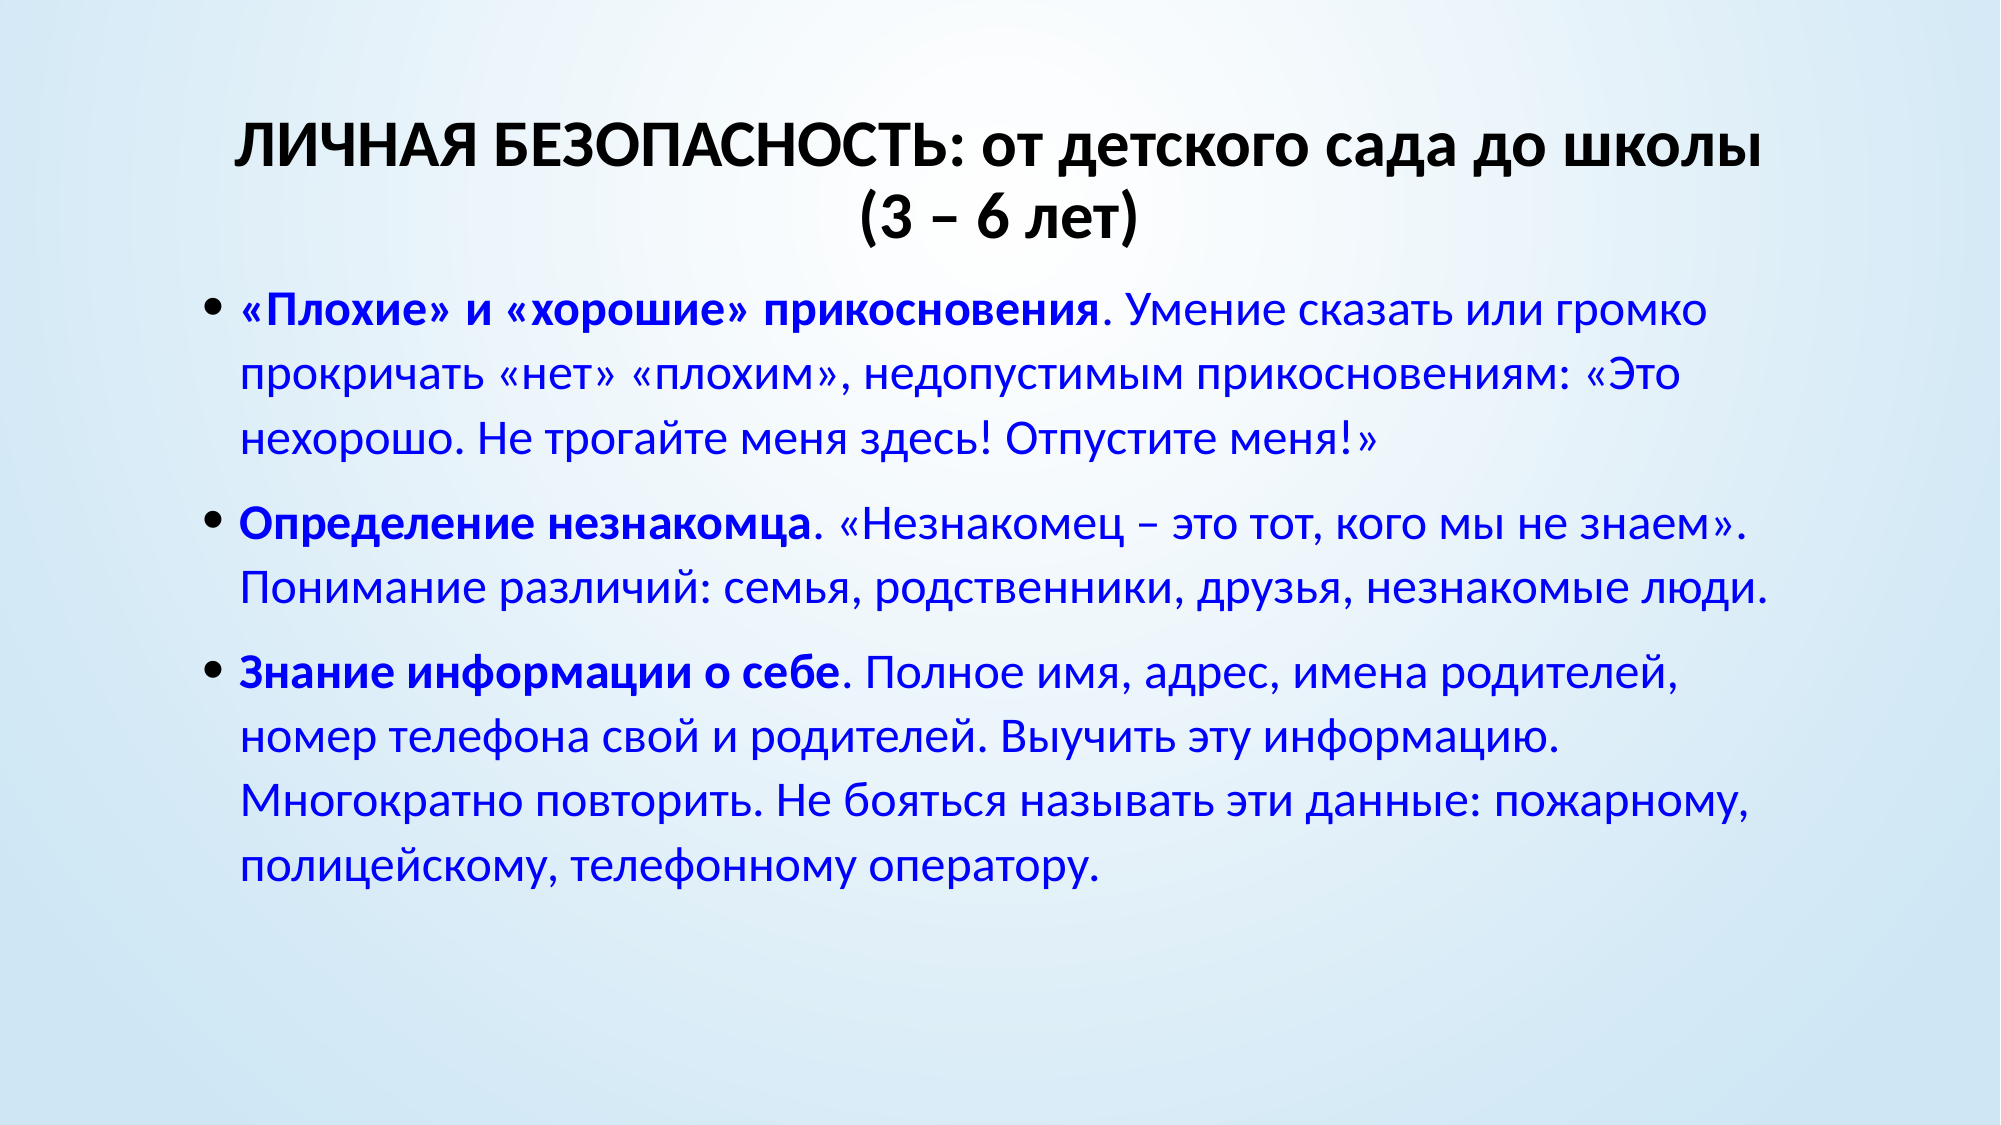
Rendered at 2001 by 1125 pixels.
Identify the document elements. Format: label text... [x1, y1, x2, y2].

list «Плохие» и «хорошие» прикосновения. Умение сказать или громко прокричать «нет» «плохим», недопустимым прикосновениям: «Это нехорошо. Не трогайте меня здесь! Отпустите меня!» Определение незнакомца. «Незнакомец – это тот, кого мы не знаем». Понимание различий: семья, родственники, друзья, незнакомые люди. Знание информации о себе. Полное имя, адрес, имена родителей, номер телефона свой и родителей. Выучить эту информацию. Многократно повторить. Не бояться называть эти данные: пожарному, полицейскому, телефонному оператору. [187, 264, 1813, 1050]
picture [0, 0, 2000, 1125]
title ЛИЧНАЯ БЕЗОПАСНОСТЬ: от детского сада до школы (3 – 6 лет) [187, 101, 1813, 264]
